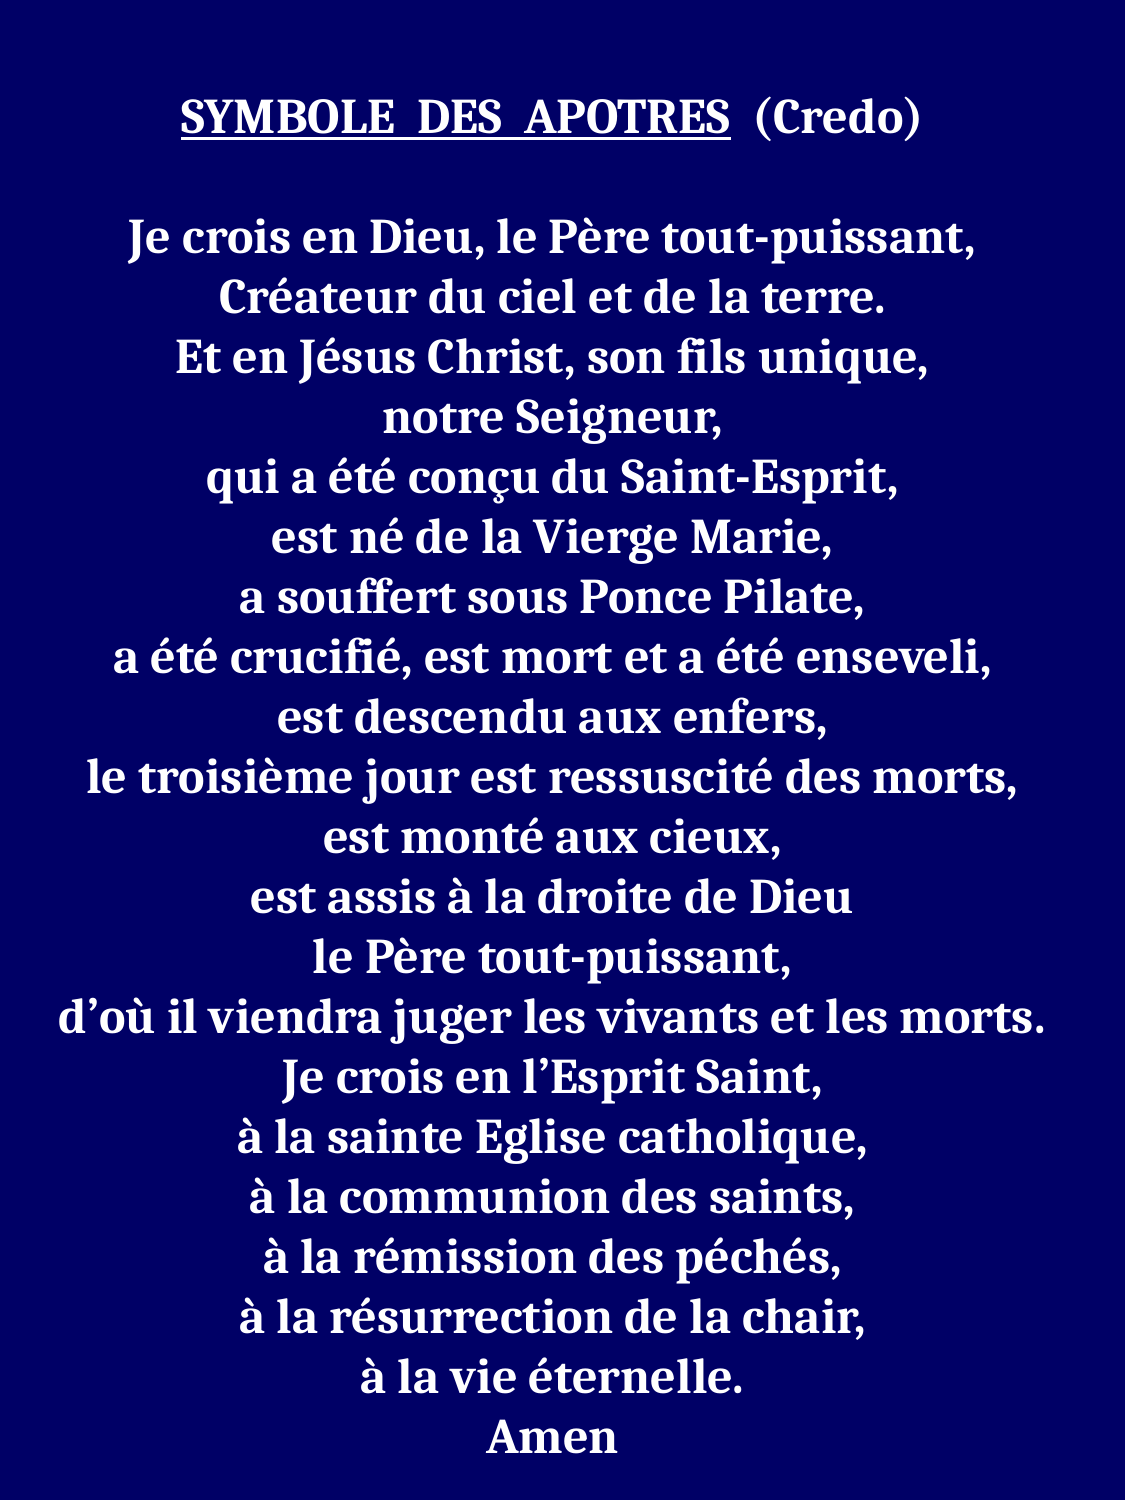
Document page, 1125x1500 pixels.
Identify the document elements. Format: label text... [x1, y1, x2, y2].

text_box SYMBOLE DES APOTRES (Credo) Je crois en Dieu, le Père tout-puissant, Créateur du ciel et de la terre. Et en Jésus Christ, son fils unique, notre Seigneur, qui a été conçu du Saint-Esprit, est né de la Vierge Marie, a souffert sous Ponce Pilate, a été crucifié, est mort et a été enseveli, est descendu aux enfers, le troisième jour est ressuscité des morts, est monté aux cieux, est assis à la droite de Dieu le Père tout-puissant, d’où il viendra juger les vivants et les morts. Je crois en l’Esprit Saint, à la sainte Eglise catholique, à la communion des saints, à la rémission des péchés, à la résurrection de la chair, à la vie éternelle. Amen [35, 75, 1071, 1471]
